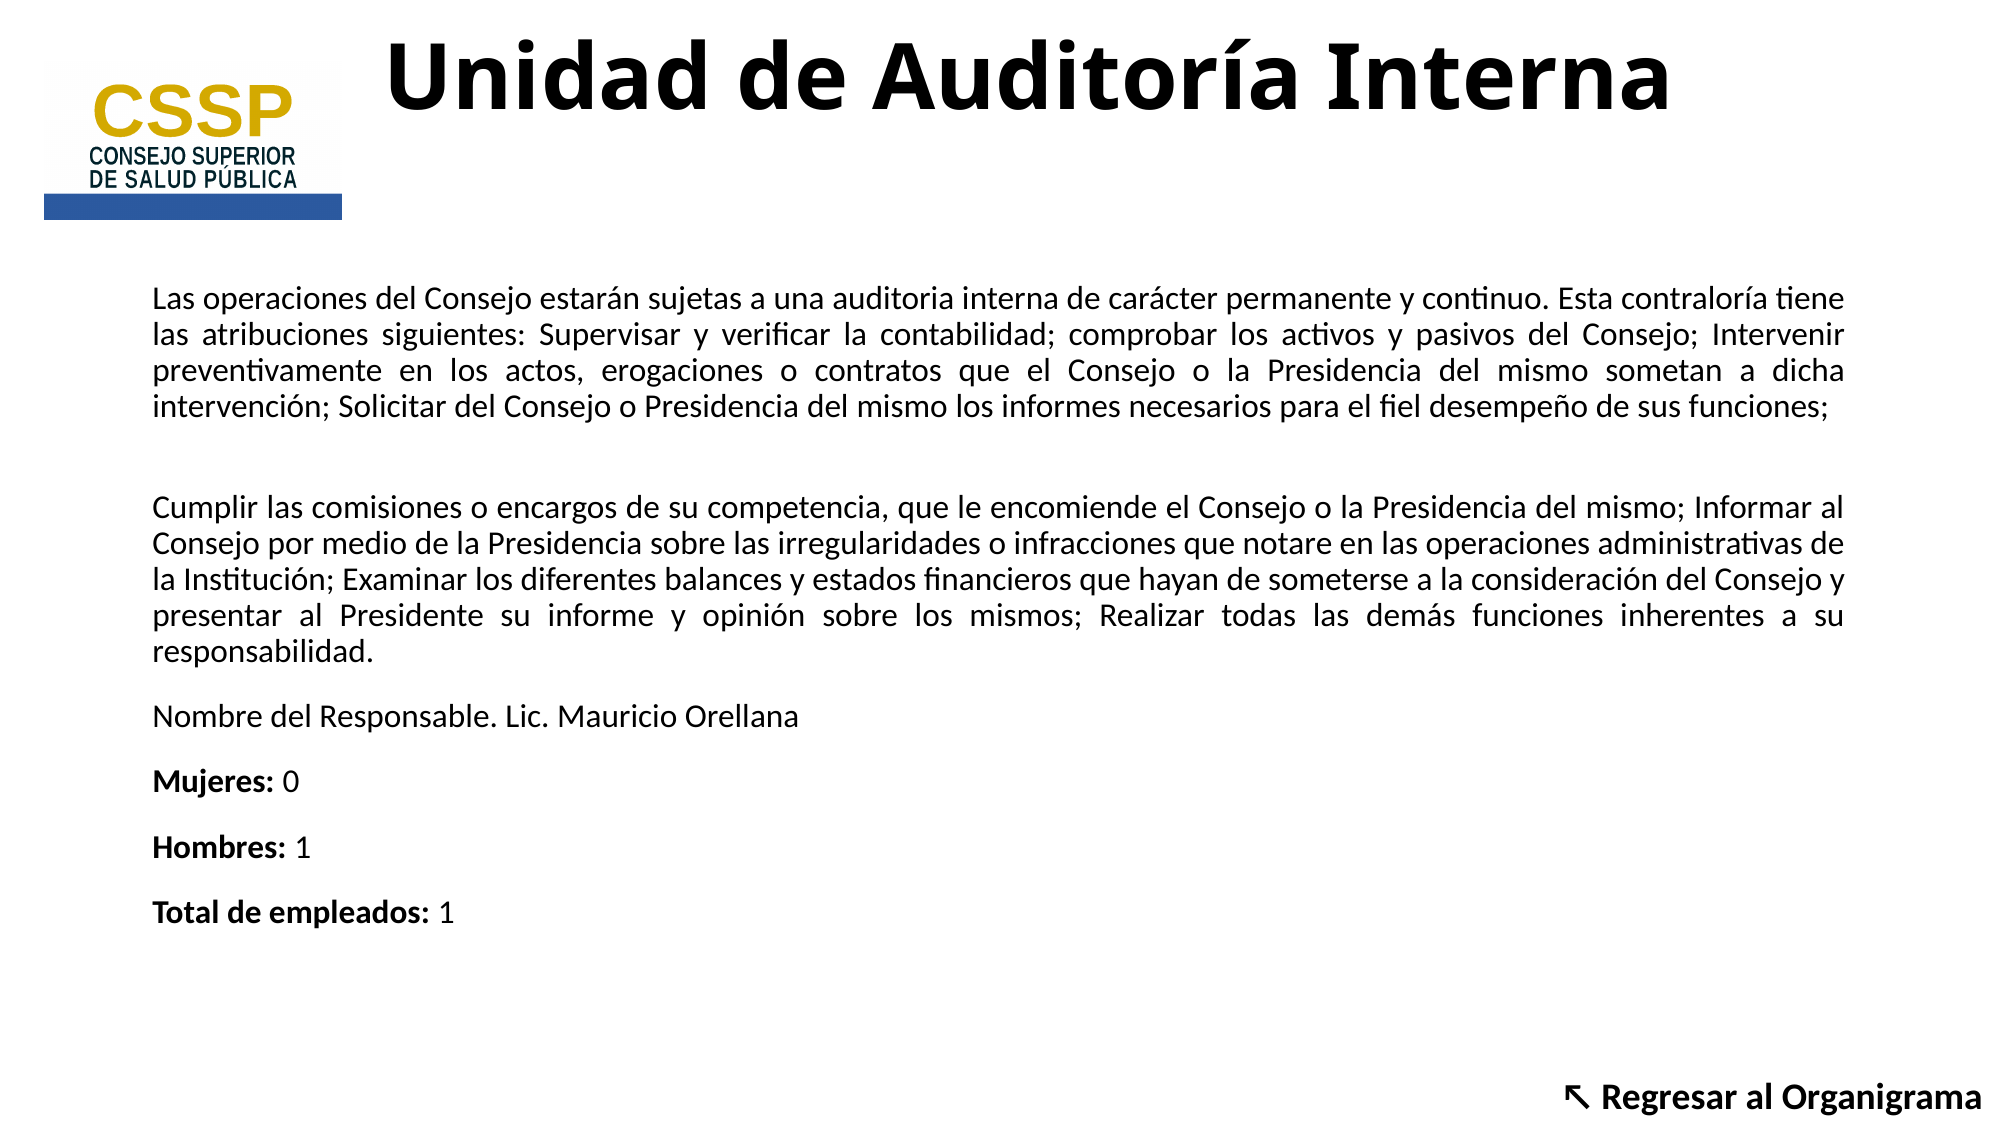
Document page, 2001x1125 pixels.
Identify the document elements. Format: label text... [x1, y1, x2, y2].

title Unidad de Auditoría Interna [368, 22, 1863, 241]
list Las operaciones del Consejo estarán sujetas a una auditoria interna de carácter permanente y continuo. Esta contraloría tiene las atribuciones siguientes: Supervisar y verificar la contabilidad; comprobar los activos y pasivos del Consejo; Intervenir preventivamente en los actos, erogaciones o contratos que el Consejo o la Presidencia del mismo sometan a dicha intervención; Solicitar del Consejo o Presidencia del mismo los informes necesarios para el fiel desempeño de sus funciones; Cumplir las comisiones o encargos de su competencia, que le encomiende el Consejo o la Presidencia del mismo; Informar al Consejo por medio de la Presidencia sobre las irregularidades o infracciones que notare en las operaciones administrativas de la Institución; Examinar los diferentes balances y estados financieros que hayan de someterse a la consideración del Consejo y presentar al Presidente su informe y opinión sobre los mismos; Realizar todas las demás funciones inherentes a su responsabilidad. Nombre del Responsable. Lic. Mauricio Orellana Mujeres: 0 Hombres: 1 Total de empleados: 1 [137, 273, 1863, 1066]
picture [44, 61, 342, 220]
text_box ↖ Regresar al Organigrama [1546, 1064, 1999, 1125]
